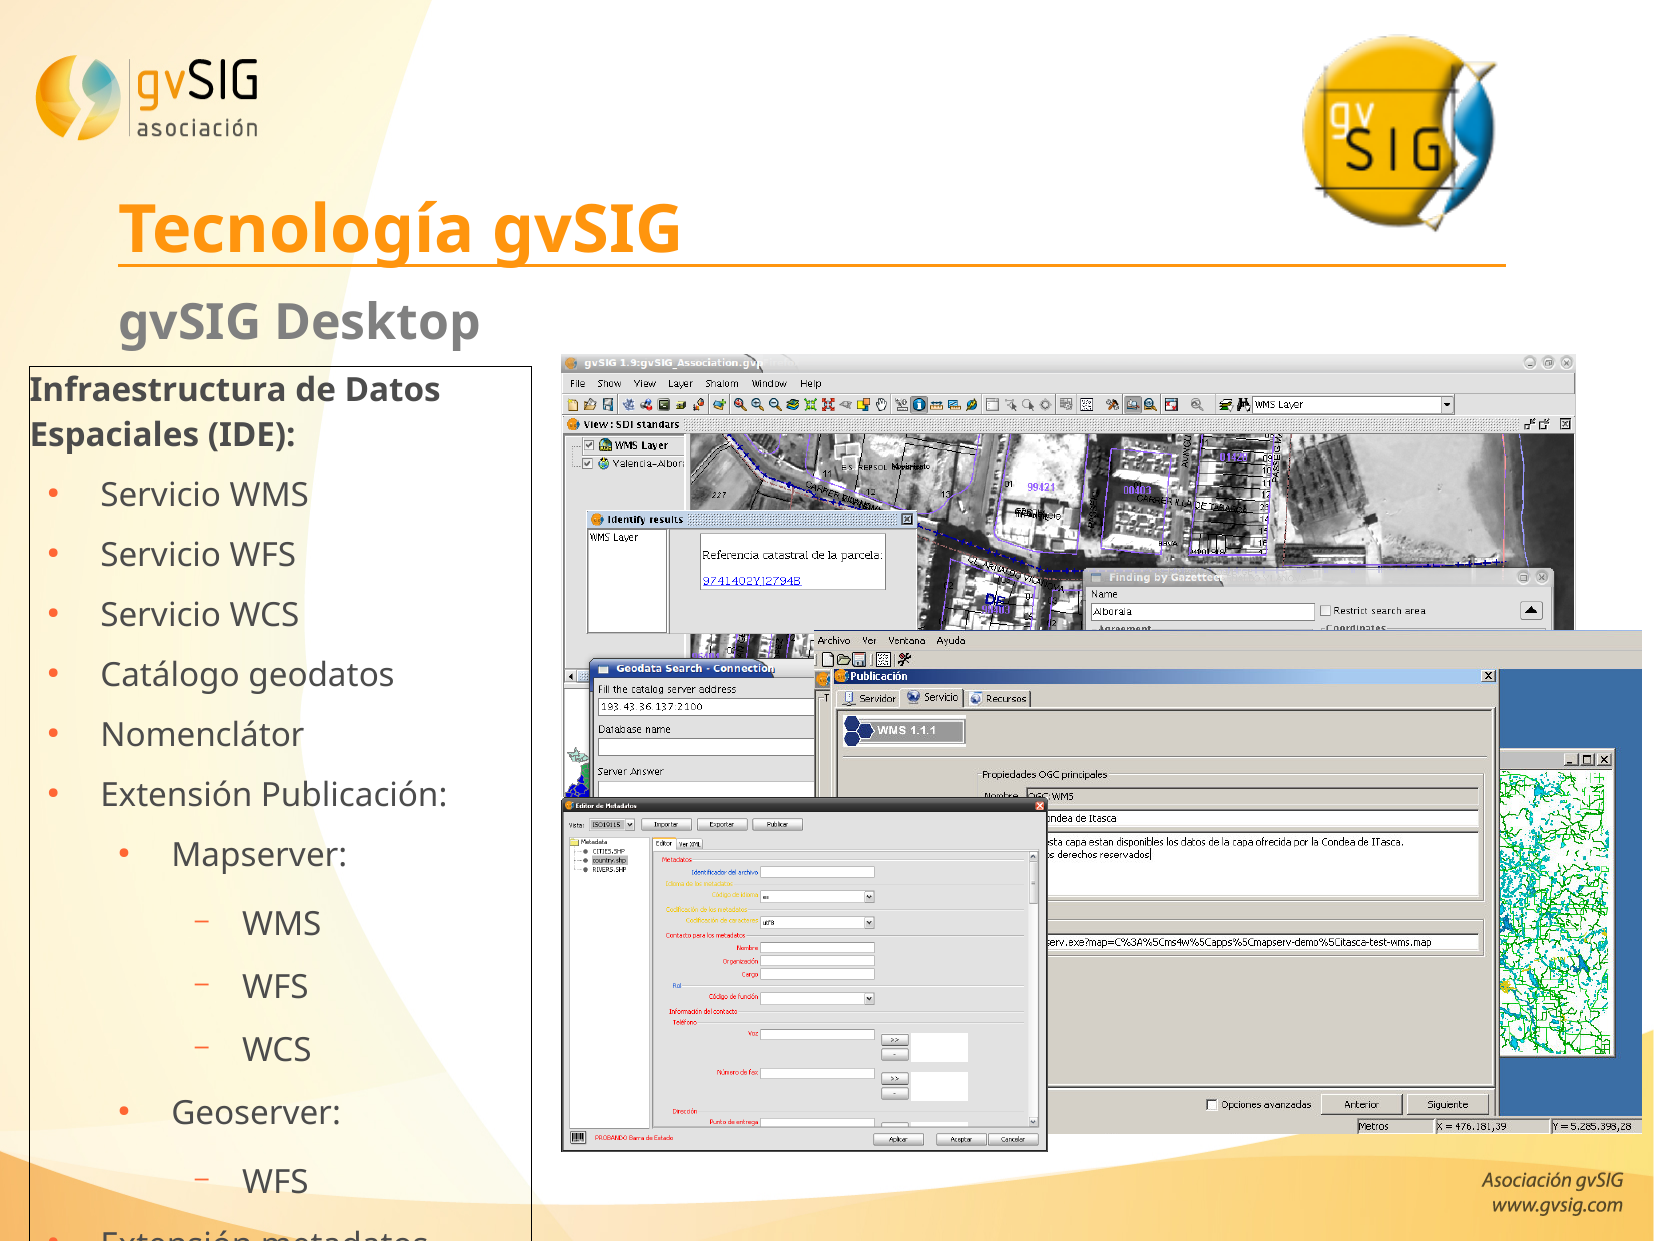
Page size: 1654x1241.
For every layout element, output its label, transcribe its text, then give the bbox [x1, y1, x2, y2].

picture [0, 0, 1654, 1241]
picture [30, 1165, 531, 1241]
title gvSIG Desktop [118, 276, 857, 365]
list Infraestructura de Datos Espaciales (IDE): Servicio WMS Servicio WFS Servicio WCS Catálogo geodatos Nomenclátor Extensión Publicación: Mapserver: WMS WFS WCS Geoserver: WFS Extensión metadatos [29, 366, 532, 1165]
title Tecnología gvSIG [118, 177, 1607, 276]
